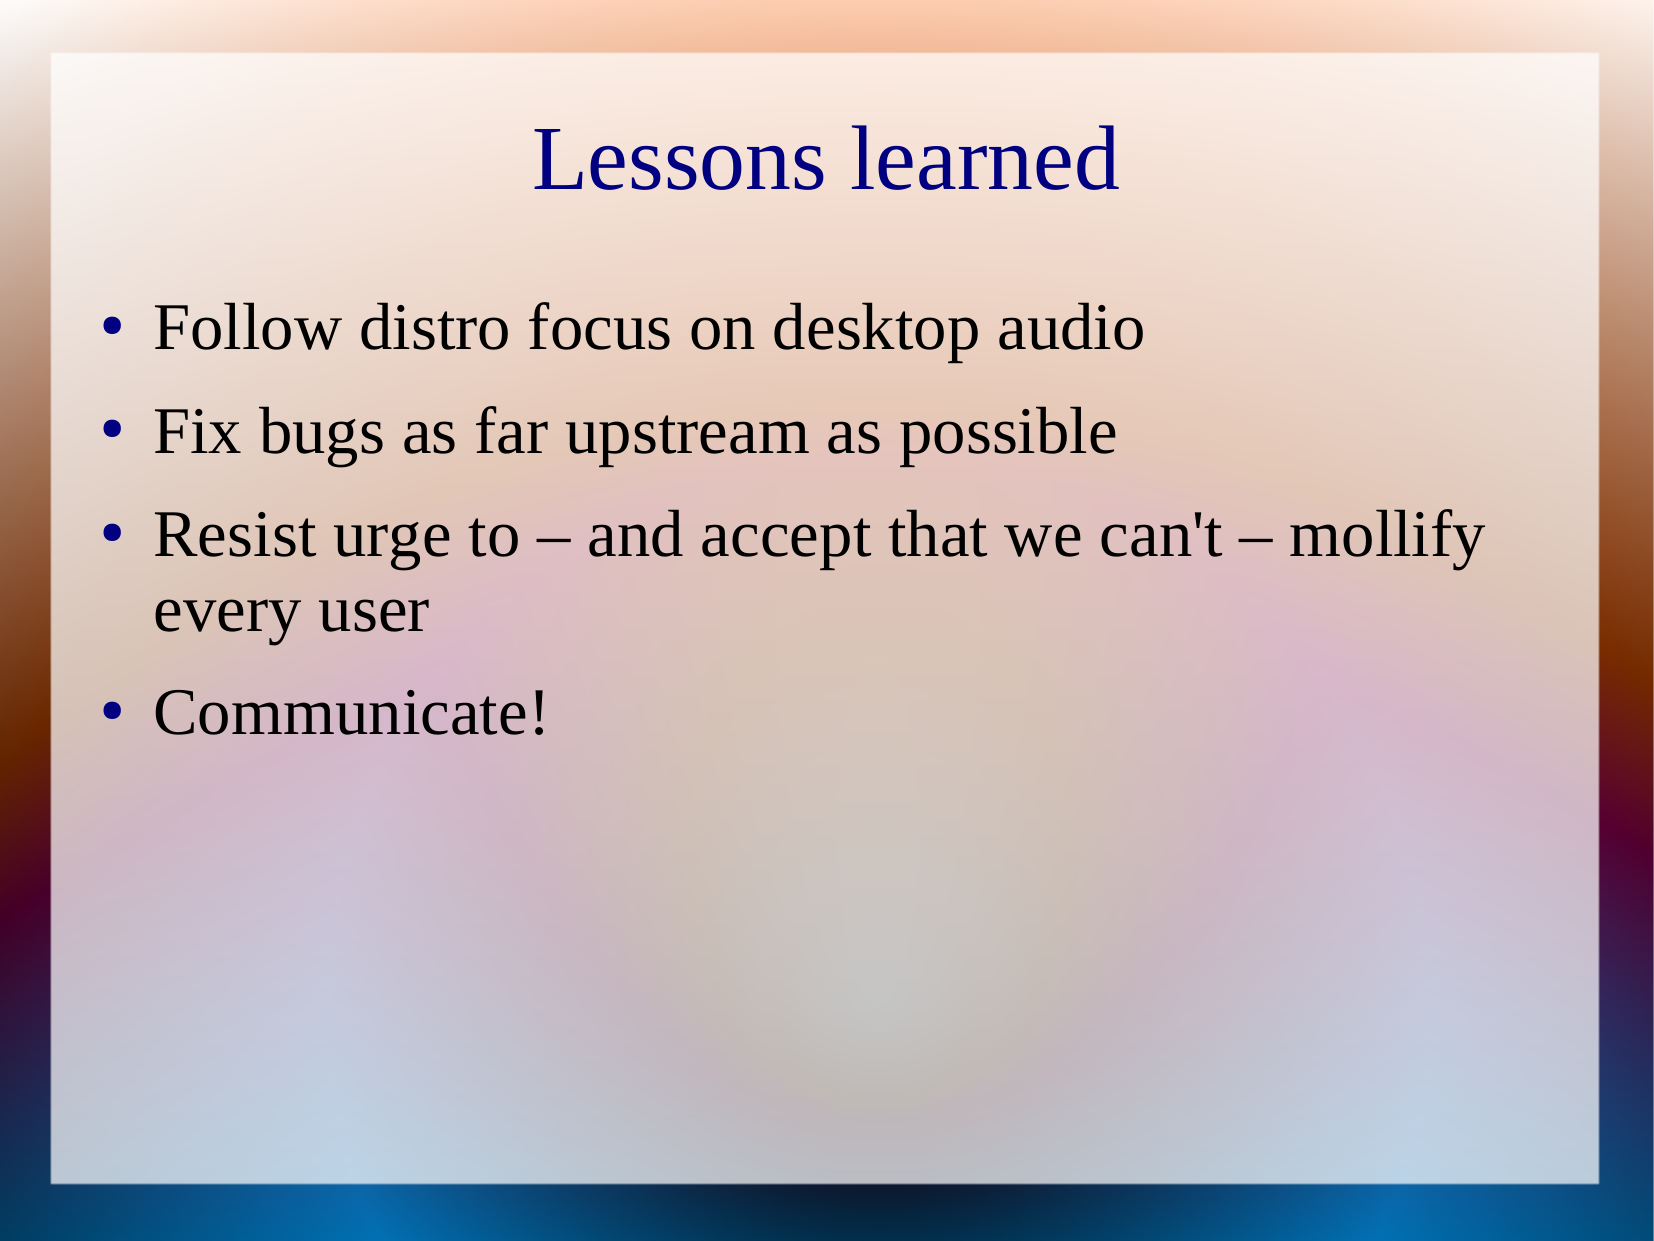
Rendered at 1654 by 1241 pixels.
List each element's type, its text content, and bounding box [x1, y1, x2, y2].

title Lessons learned [82, 55, 1571, 263]
list Follow distro focus on desktop audio Fix bugs as far upstream as possible Resist urge to – and accept that we can't – mollify every user Communicate! [82, 290, 1571, 1094]
picture [0, 0, 1654, 1241]
